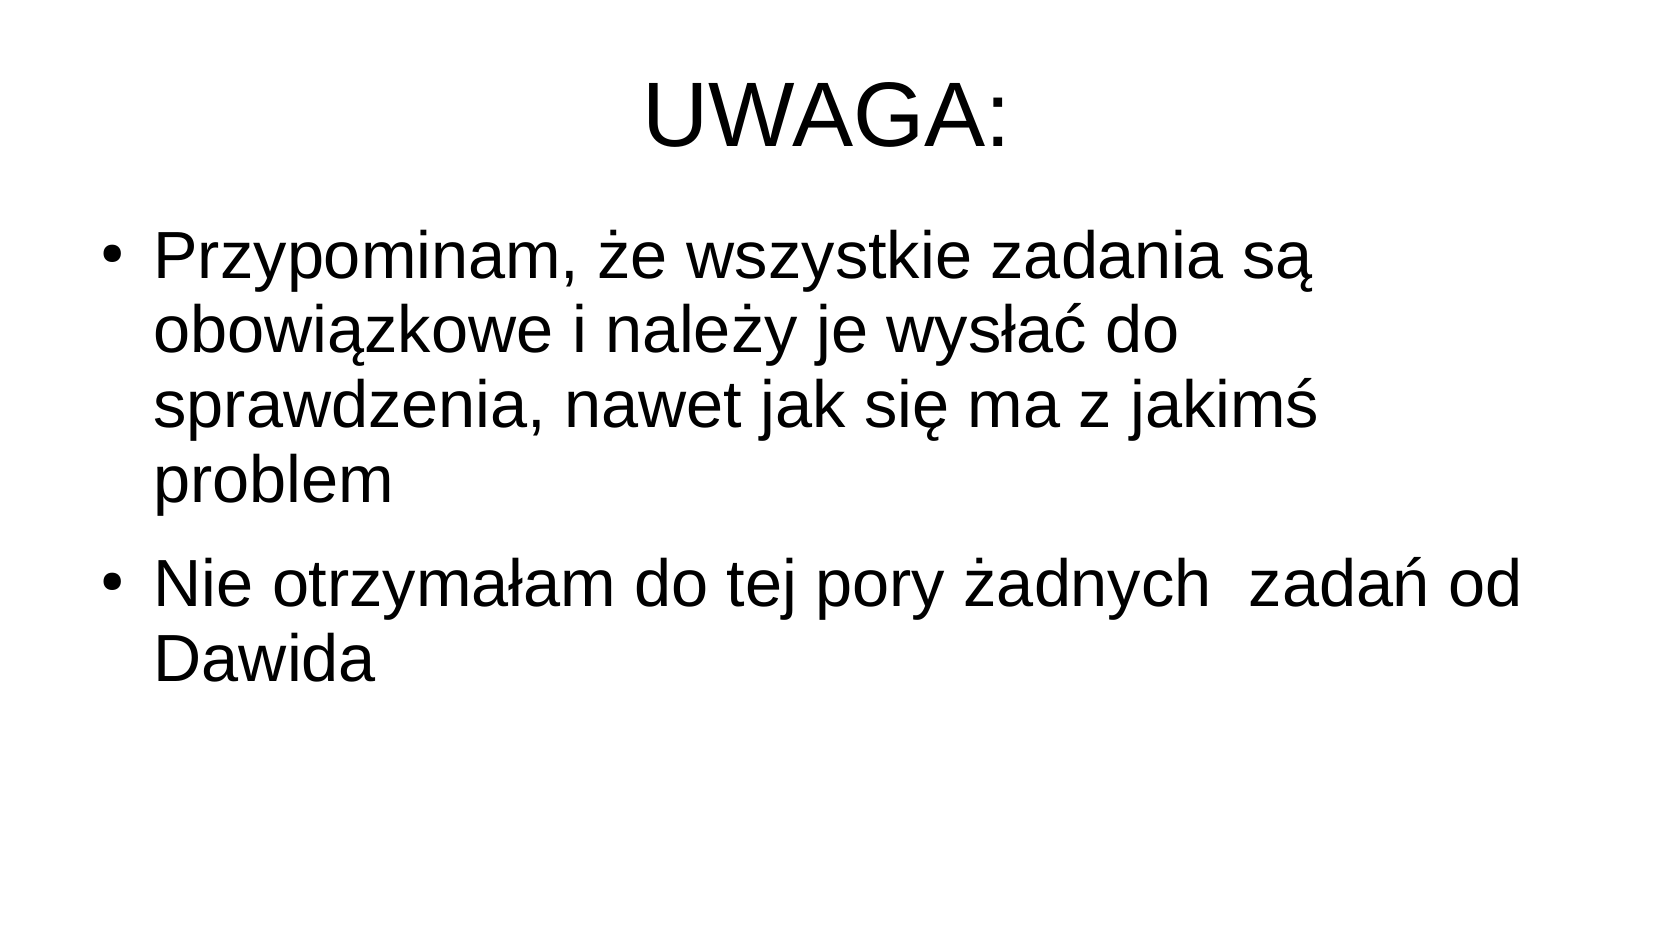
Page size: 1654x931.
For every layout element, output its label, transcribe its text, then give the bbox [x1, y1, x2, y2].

list Przypominam, że wszystkie zadania są obowiązkowe i należy je wysłać do sprawdzenia, nawet jak się ma z jakimś problem Nie otrzymałam do tej pory żadnych zadań od Dawida [82, 217, 1571, 758]
title UWAGA: [82, 37, 1571, 193]
